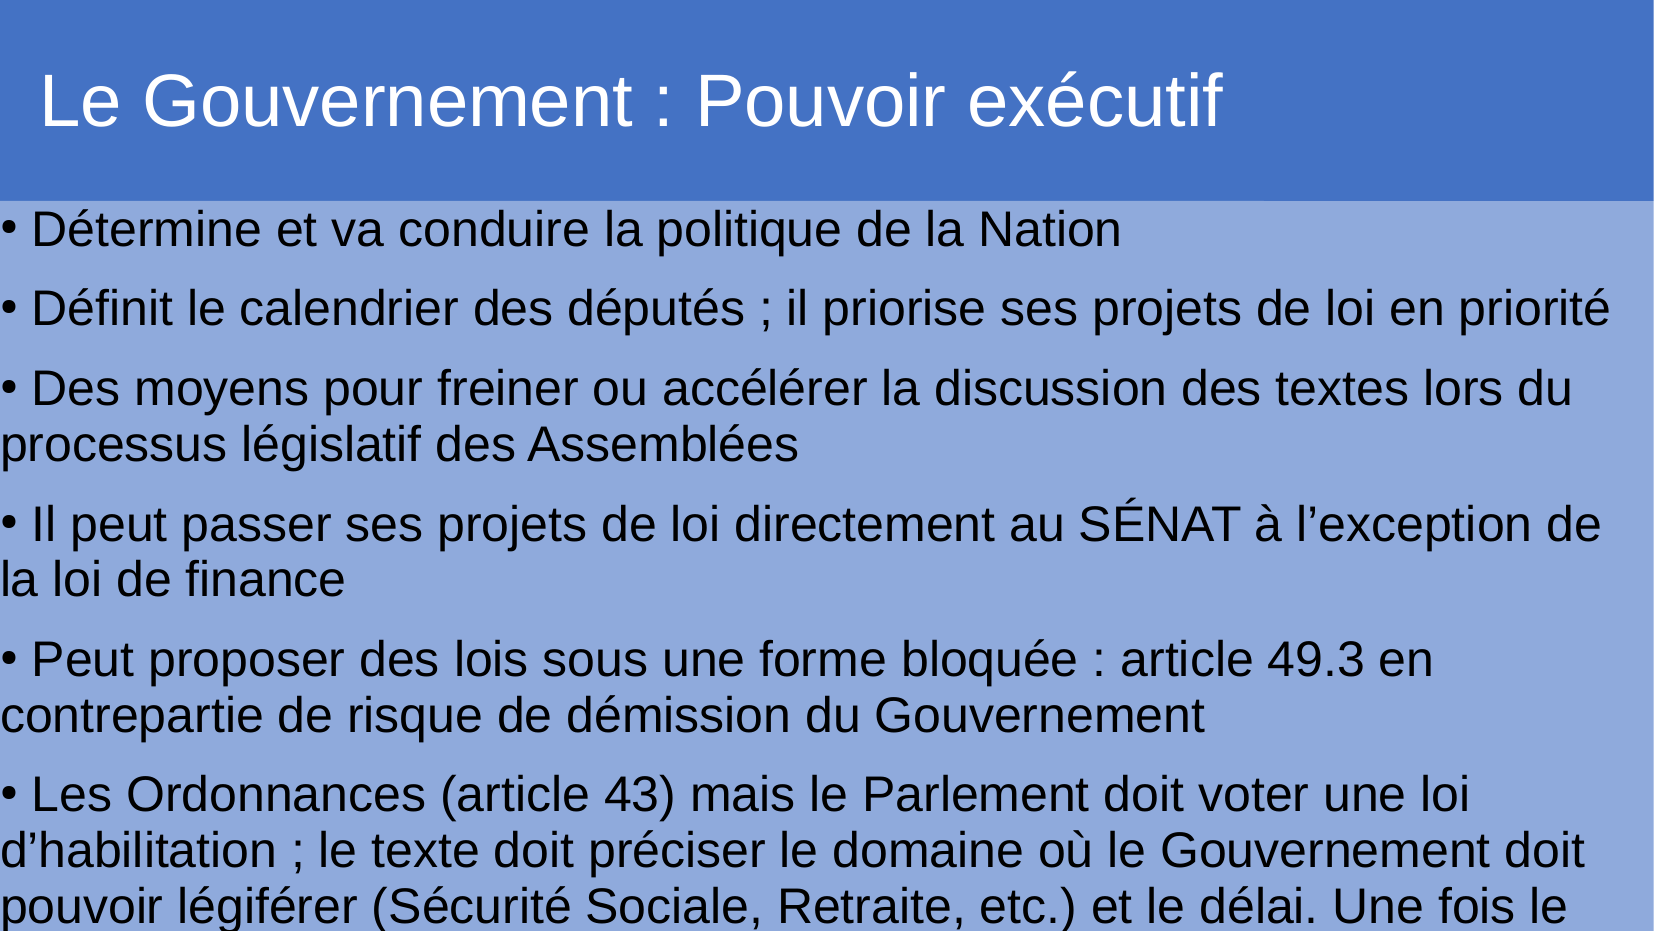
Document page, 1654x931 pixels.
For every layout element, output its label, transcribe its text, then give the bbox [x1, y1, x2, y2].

title Le Gouvernement : Pouvoir exécutif [0, 0, 1263, 200]
list Détermine et va conduire la politique de la Nation Définit le calendrier des députés ; il priorise ses projets de loi en priorité Des moyens pour freiner ou accélérer la discussion des textes lors du processus législatif des Assemblées Il peut passer ses projets de loi directement au SÉNAT à l’exception de la loi de finance Peut proposer des lois sous une forme bloquée : article 49.3 en contrepartie de risque de démission du Gouvernement Les Ordonnances (article 43) mais le Parlement doit voter une loi d’habilitation ; le texte doit préciser le domaine où le Gouvernement doit pouvoir légiférer (Sécurité Sociale, Retraite, etc.) et le délai. Une fois le délai expiré, le Parlement doit voter une loi de ratification. Responsable devant le Parlement ; risque de motion de Censure Prend des règlements d’application dès lors que la loi est promulguée : il précise la date d’entrée en vigueur de la loi et les conditions dans laquelle elle s’applique. Publication au journal officiel. [0, 200, 1654, 931]
text_box [1263, 0, 1654, 201]
